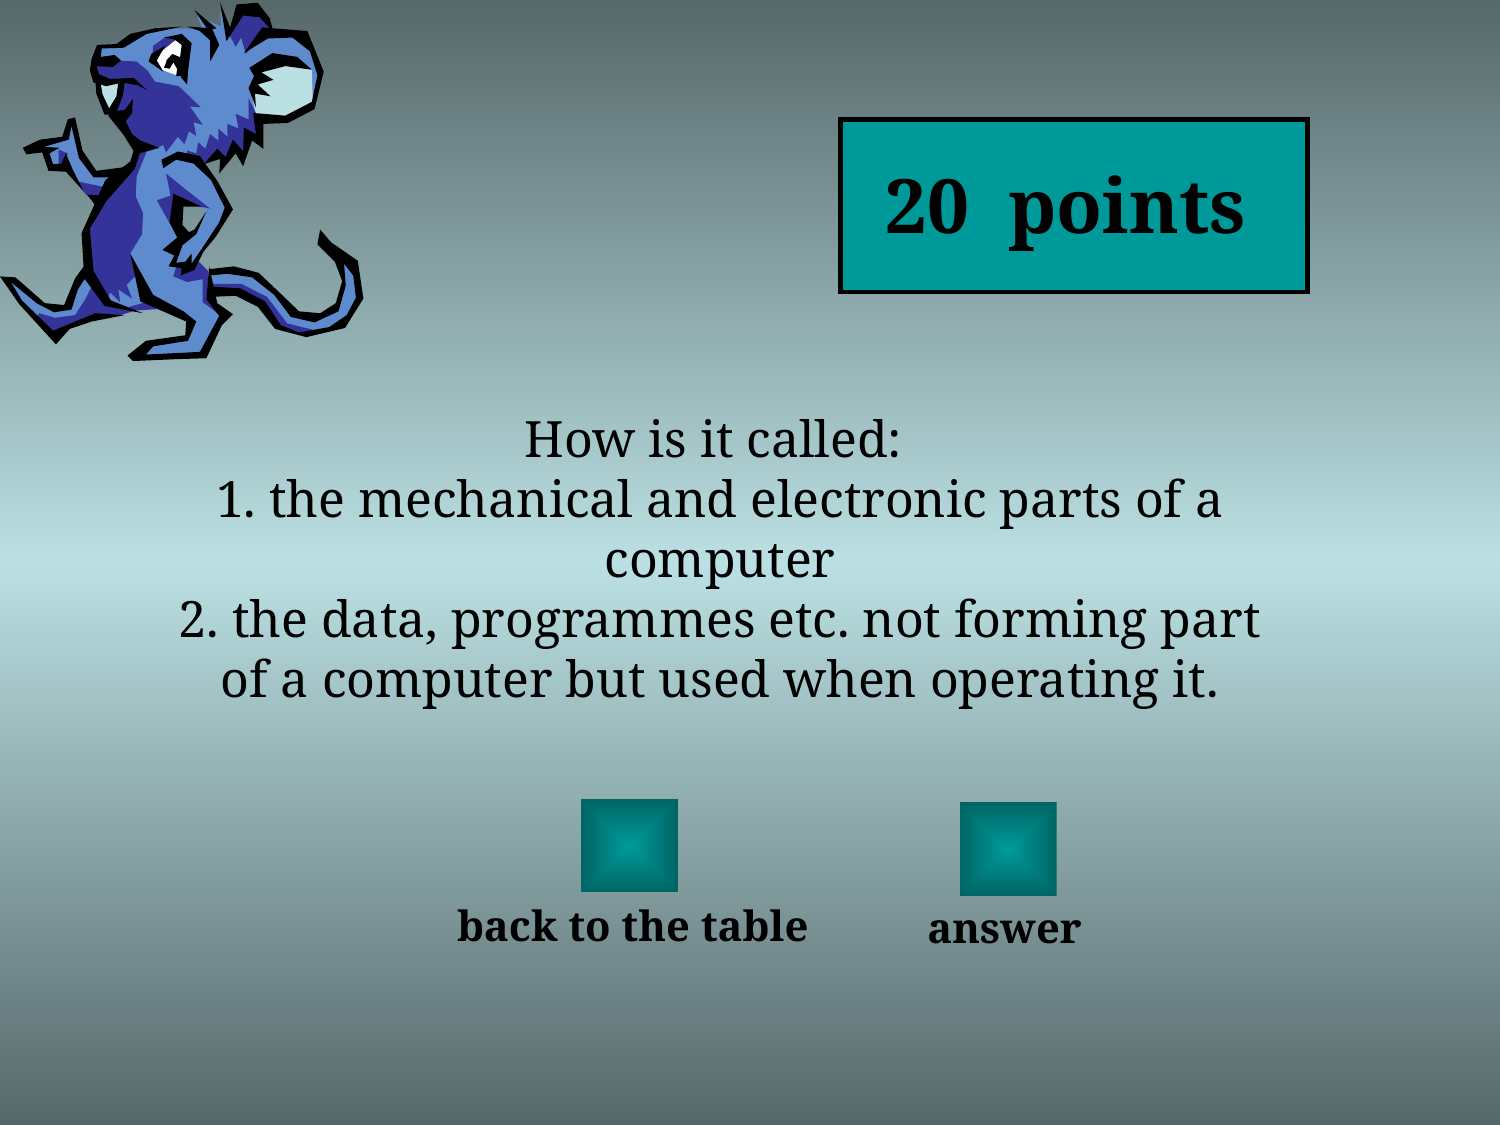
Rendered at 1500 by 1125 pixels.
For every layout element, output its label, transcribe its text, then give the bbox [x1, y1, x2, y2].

text_box [840, 119, 1308, 292]
text_box [960, 802, 1057, 896]
title How is it called: 1. the mechanical and electronic parts of a computer 2. the data, programmes etc. not forming part of a computer but used when operating it. [133, 339, 1306, 775]
text_box back to the table [435, 892, 830, 958]
text_box answer [859, 894, 1150, 959]
text_box 20 points [870, 150, 1284, 256]
text_box [581, 799, 678, 892]
